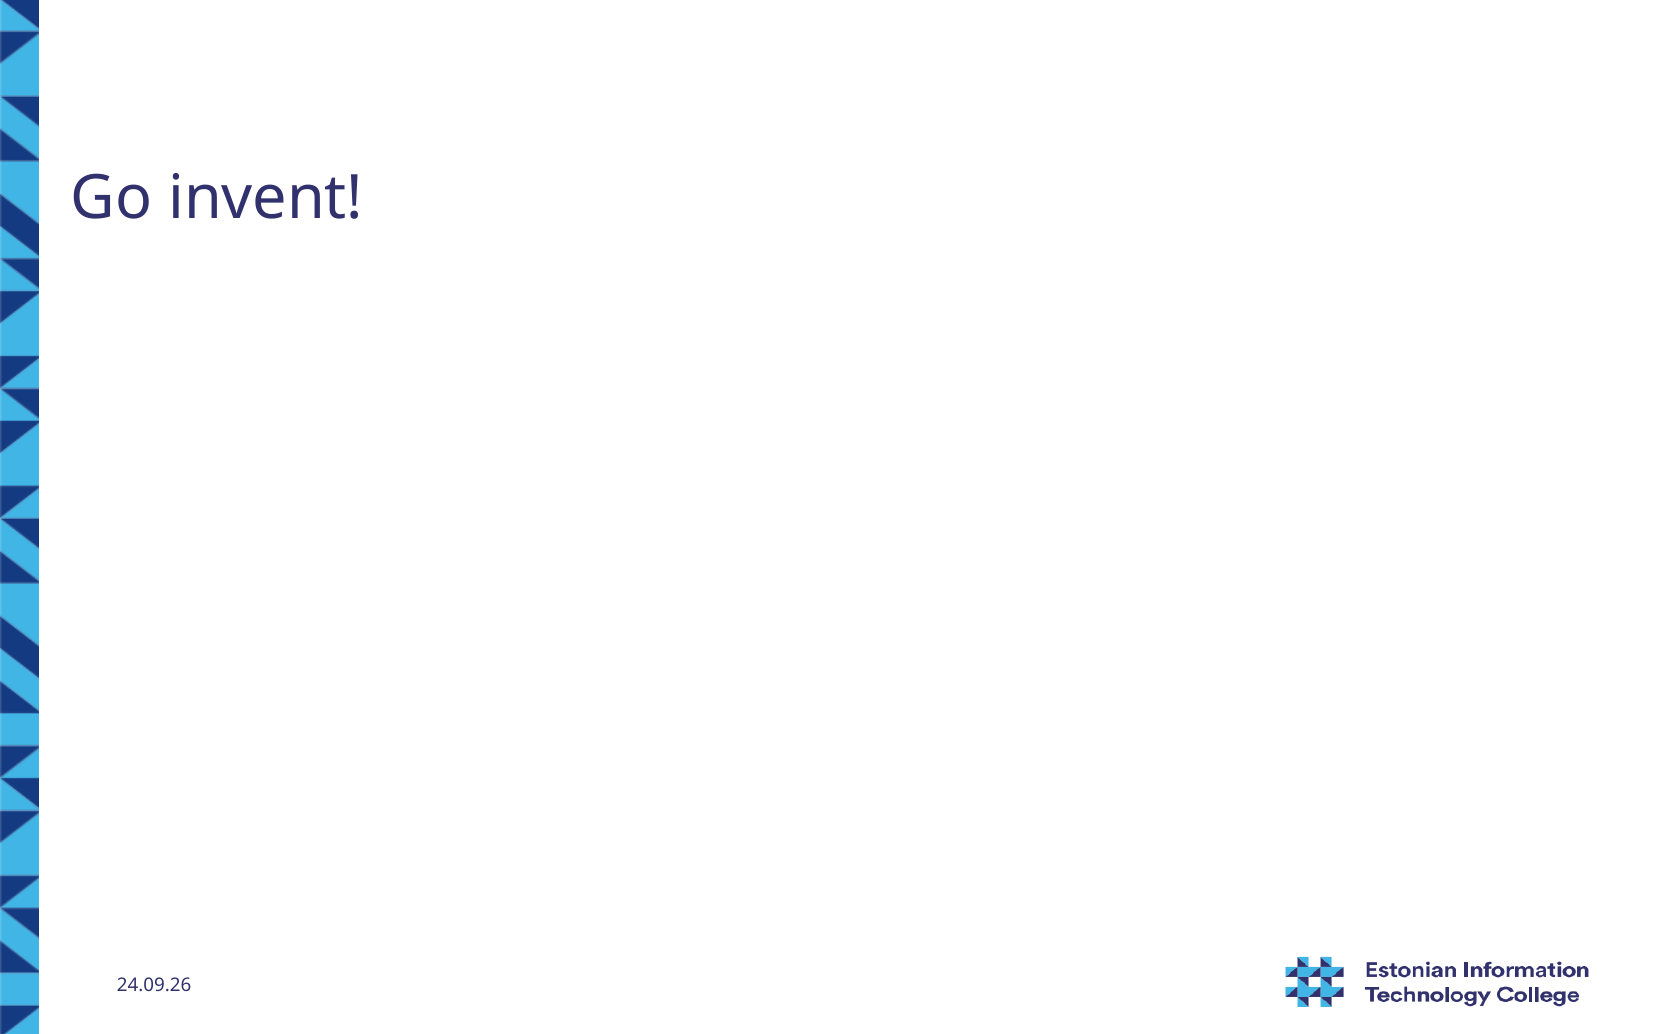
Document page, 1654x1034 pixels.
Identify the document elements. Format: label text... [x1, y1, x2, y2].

title Go invent! [70, 108, 1207, 281]
